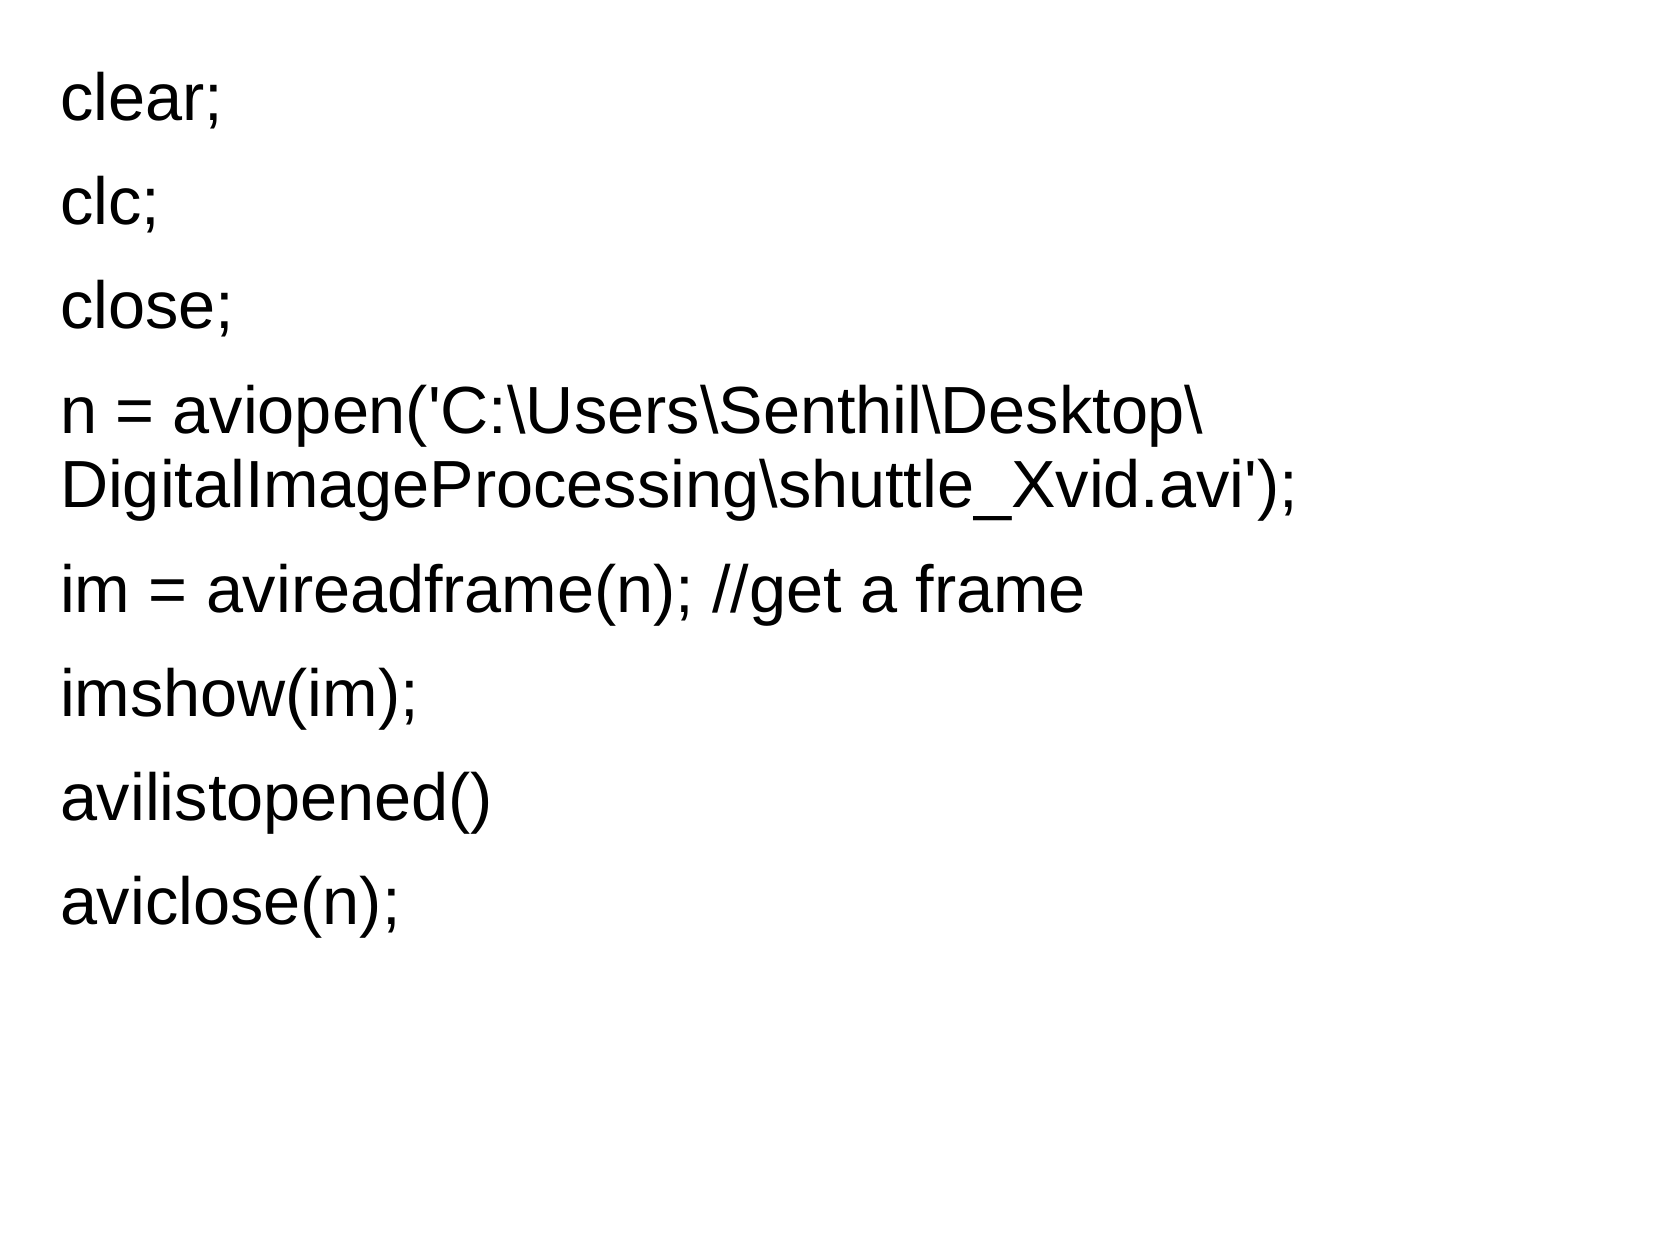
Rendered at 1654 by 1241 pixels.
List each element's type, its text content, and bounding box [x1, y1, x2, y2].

list clear; clc; close; n = aviopen('C:\Users\Senthil\Desktop\DigitalImageProcessing\shuttle_Xvid.avi'); im = avireadframe(n); //get a frame imshow(im); avilistopened() aviclose(n); [60, 60, 1606, 1171]
